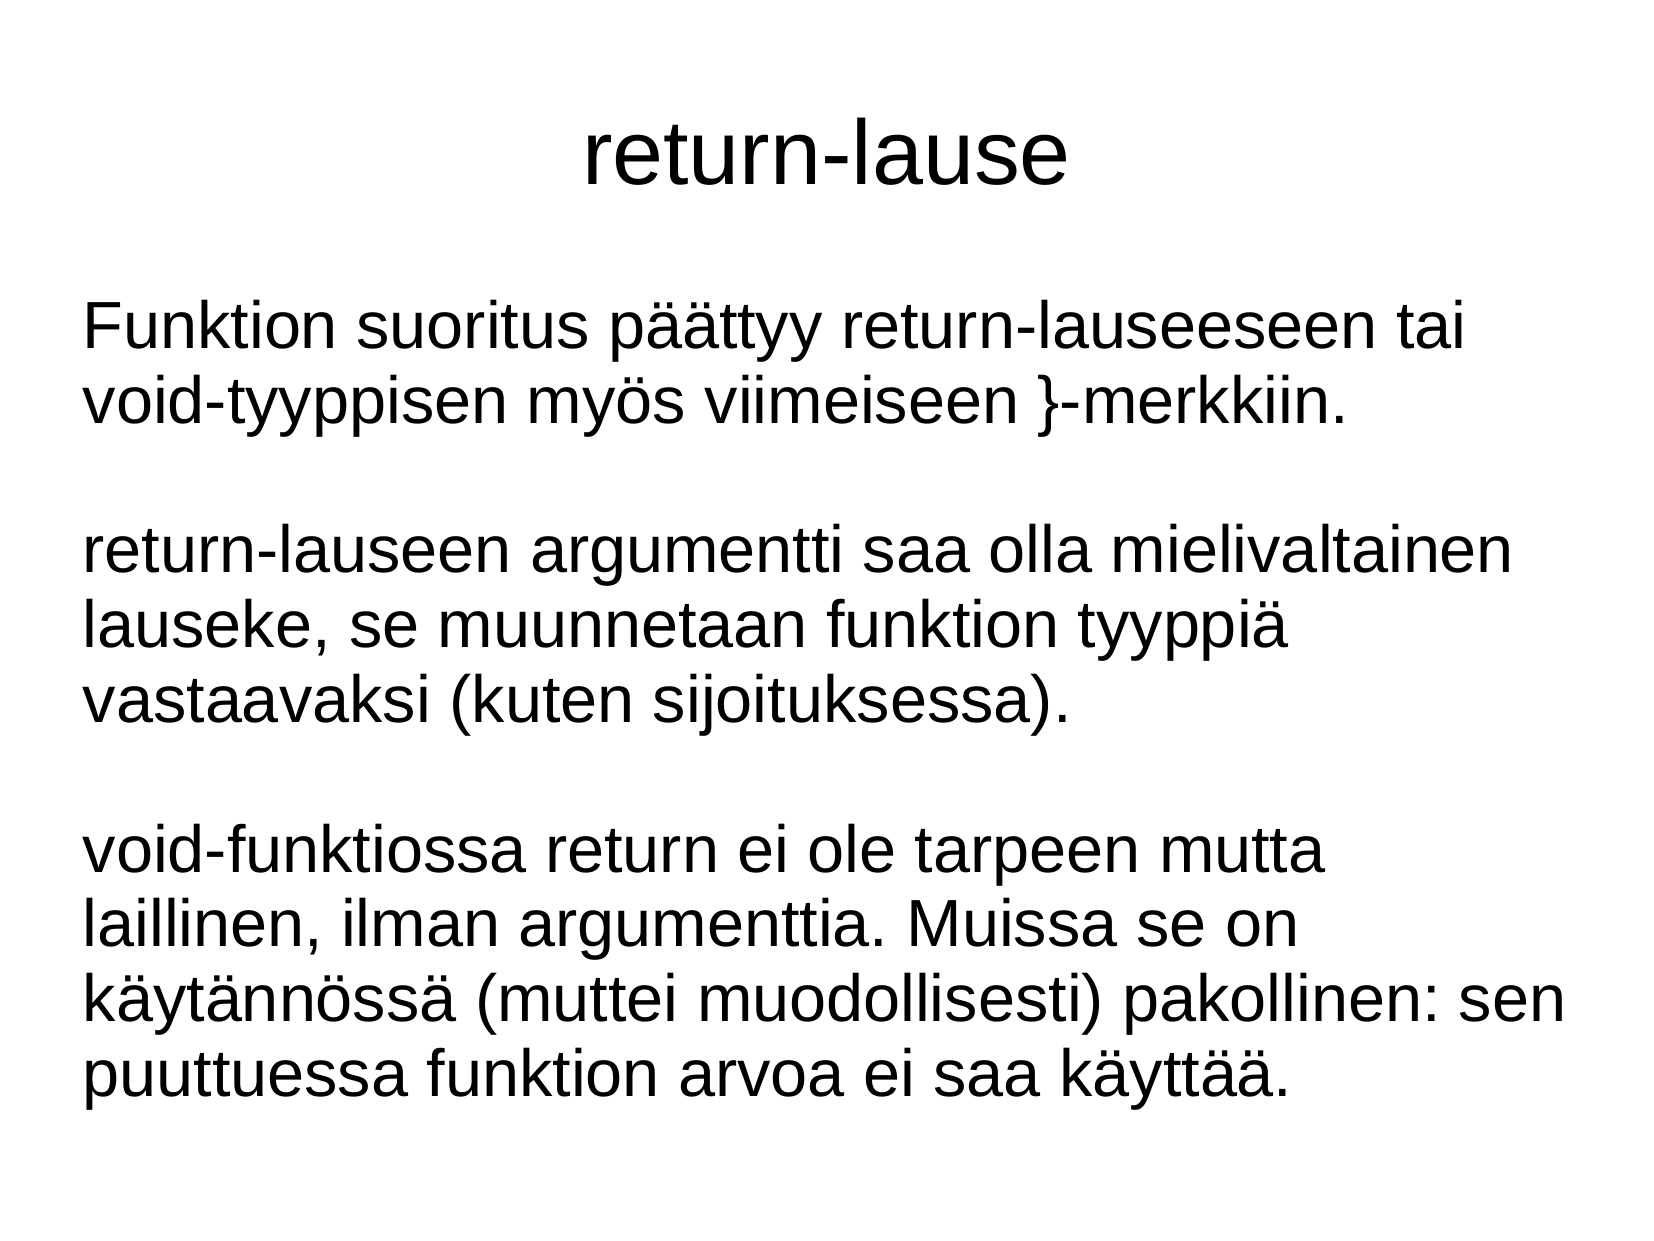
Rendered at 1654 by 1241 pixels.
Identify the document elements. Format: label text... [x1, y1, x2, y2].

title return-lause [82, 56, 1571, 250]
subtitle Funktion suoritus päättyy return-lauseeseen tai void-tyyppisen myös viimeiseen }-merkkiin. return-lauseen argumentti saa olla mielivaltainen lauseke, se muunnetaan funktion tyyppiä vastaavaksi (kuten sijoituksessa). void-funktiossa return ei ole tarpeen mutta laillinen, ilman argumenttia. Muissa se on käytännössä (muttei muodollisesti) pakollinen: sen puuttuessa funktion arvoa ei saa käyttää. [82, 288, 1571, 1111]
